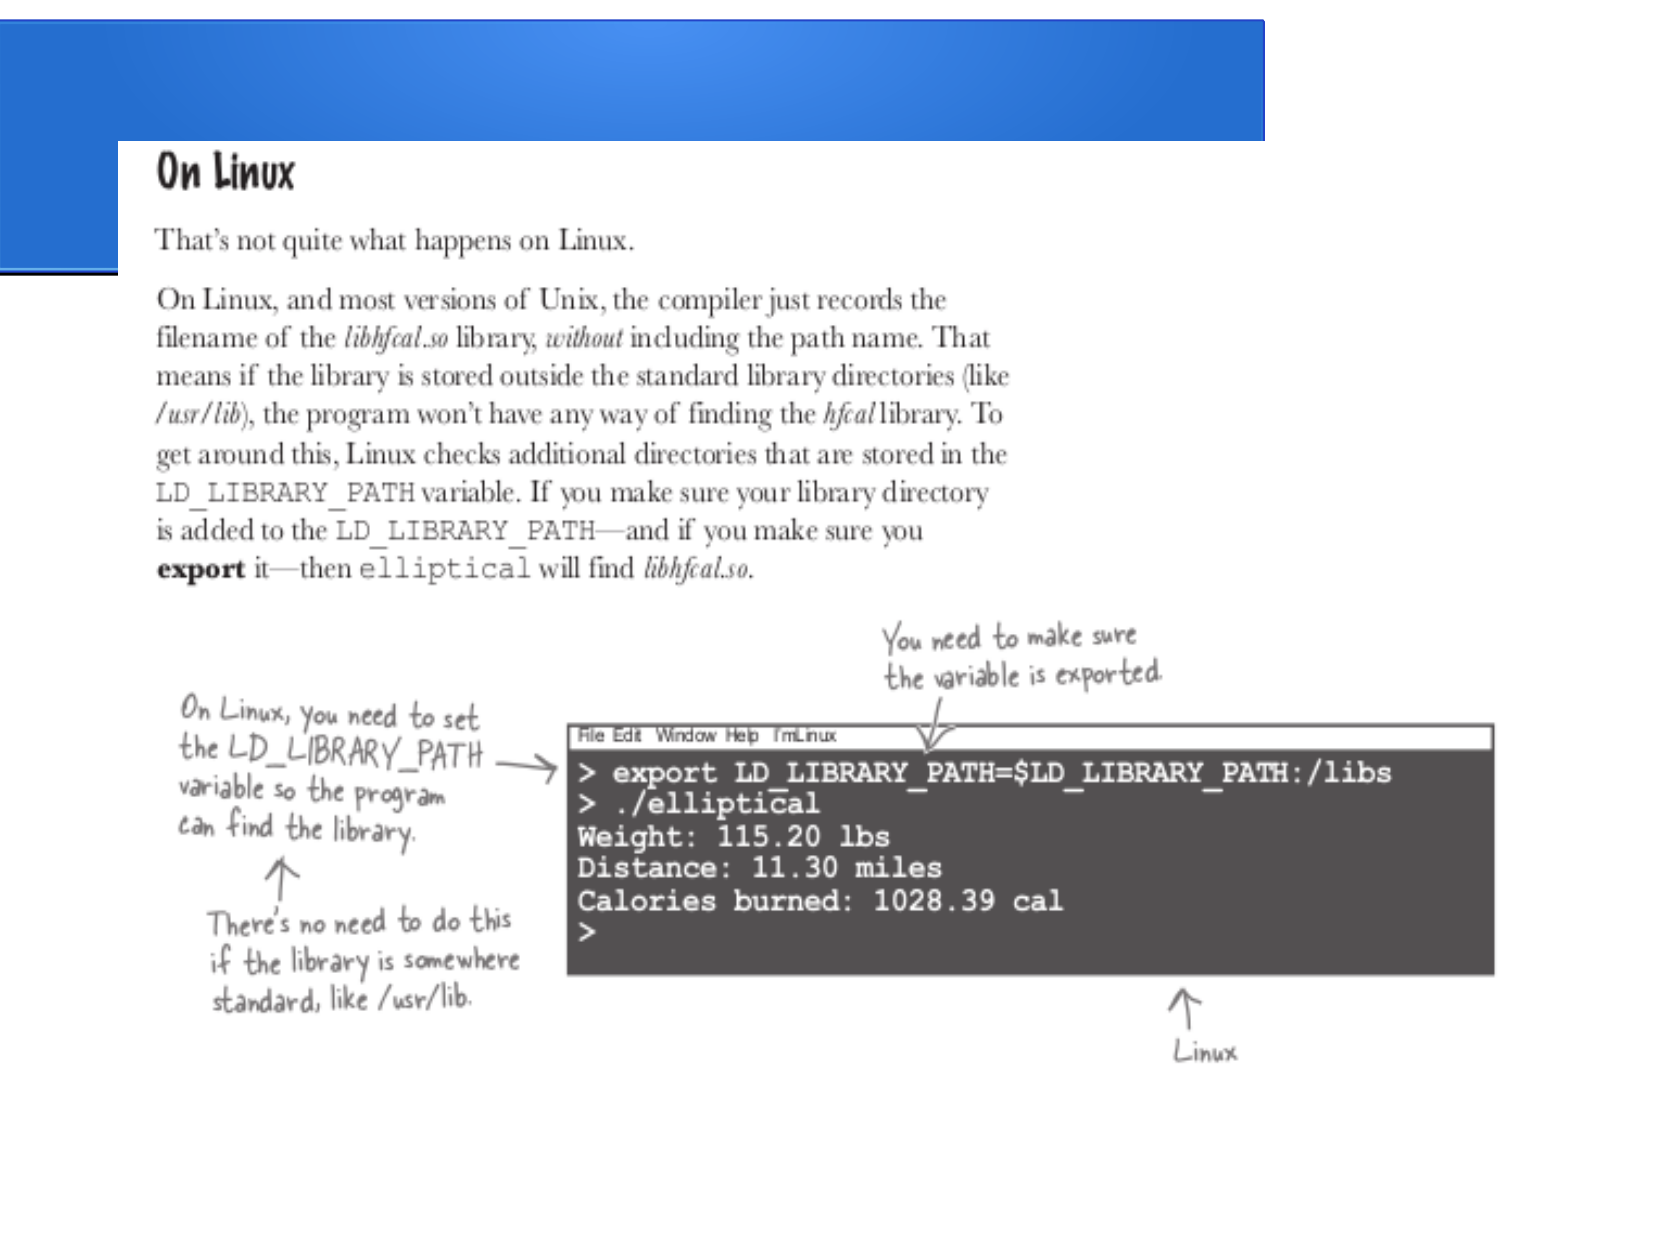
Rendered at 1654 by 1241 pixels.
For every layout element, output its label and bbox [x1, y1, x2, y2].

picture [118, 141, 1595, 1087]
